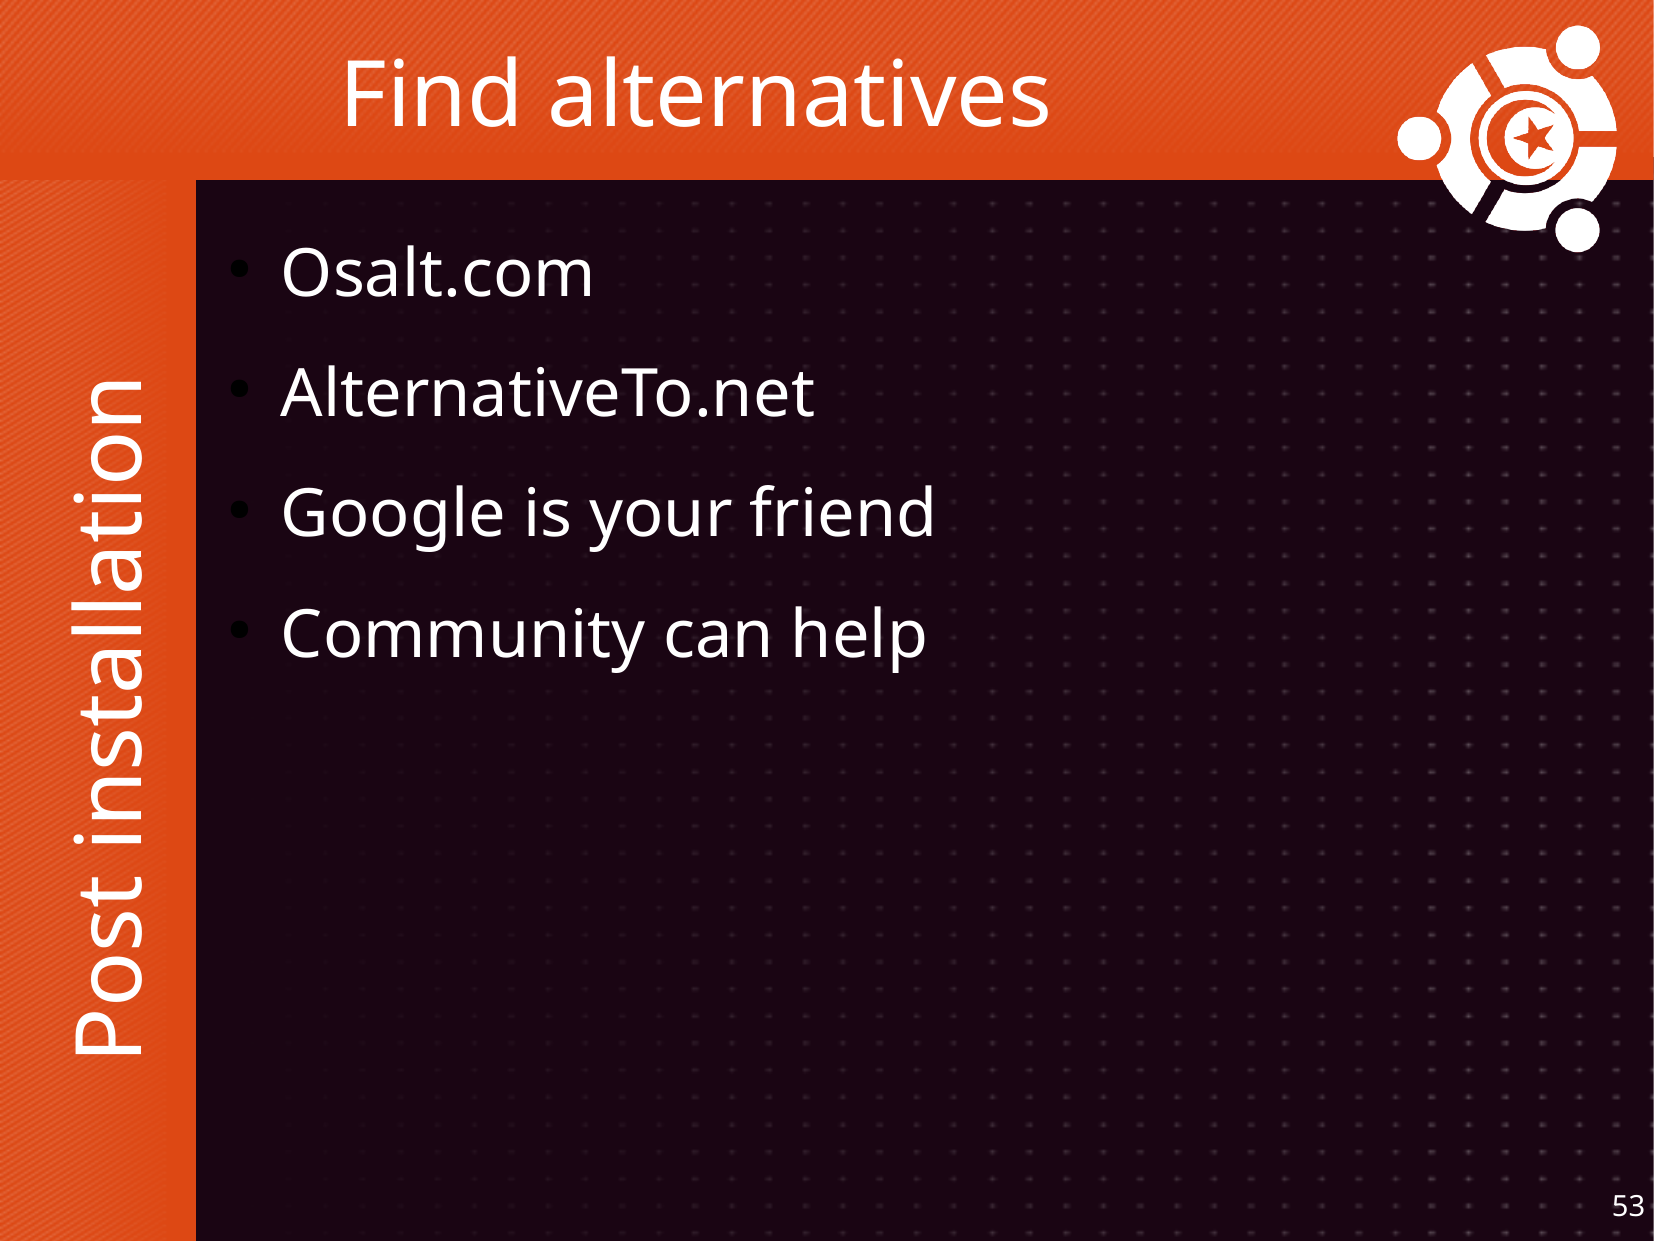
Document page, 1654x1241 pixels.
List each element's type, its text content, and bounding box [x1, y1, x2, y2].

picture [0, 0, 1654, 1241]
list Osalt.com AlternativeTo.net Google is your friend Community can help [210, 225, 1639, 1186]
title Find alternatives [0, 2, 1394, 181]
title Post installation [17, 210, 196, 1229]
